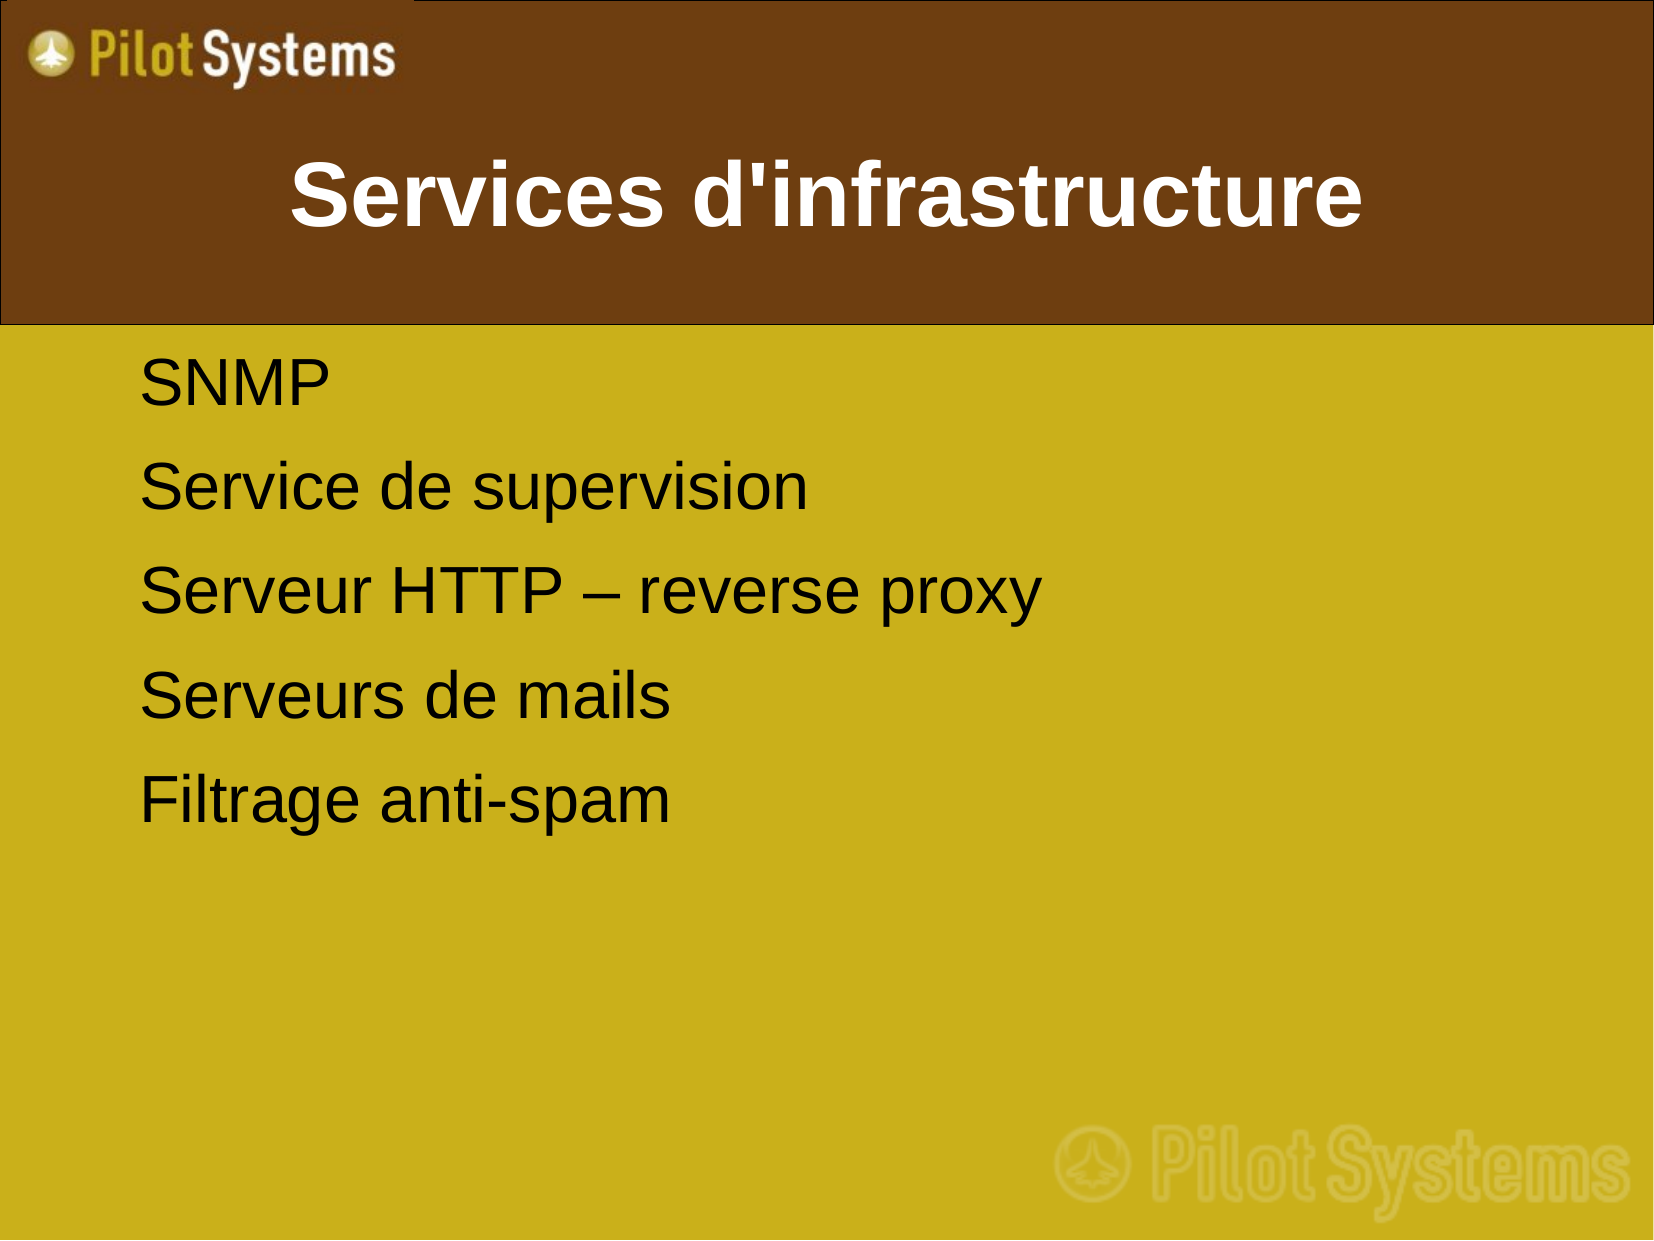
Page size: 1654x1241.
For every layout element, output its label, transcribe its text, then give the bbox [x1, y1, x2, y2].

title Services d'infrastructure [121, 91, 1534, 299]
picture [1051, 1114, 1642, 1235]
picture [7, 0, 414, 115]
list SNMP Service de supervision Serveur HTTP – reverse proxy Serveurs de mails Filtrage anti-spam [121, 344, 1534, 1211]
